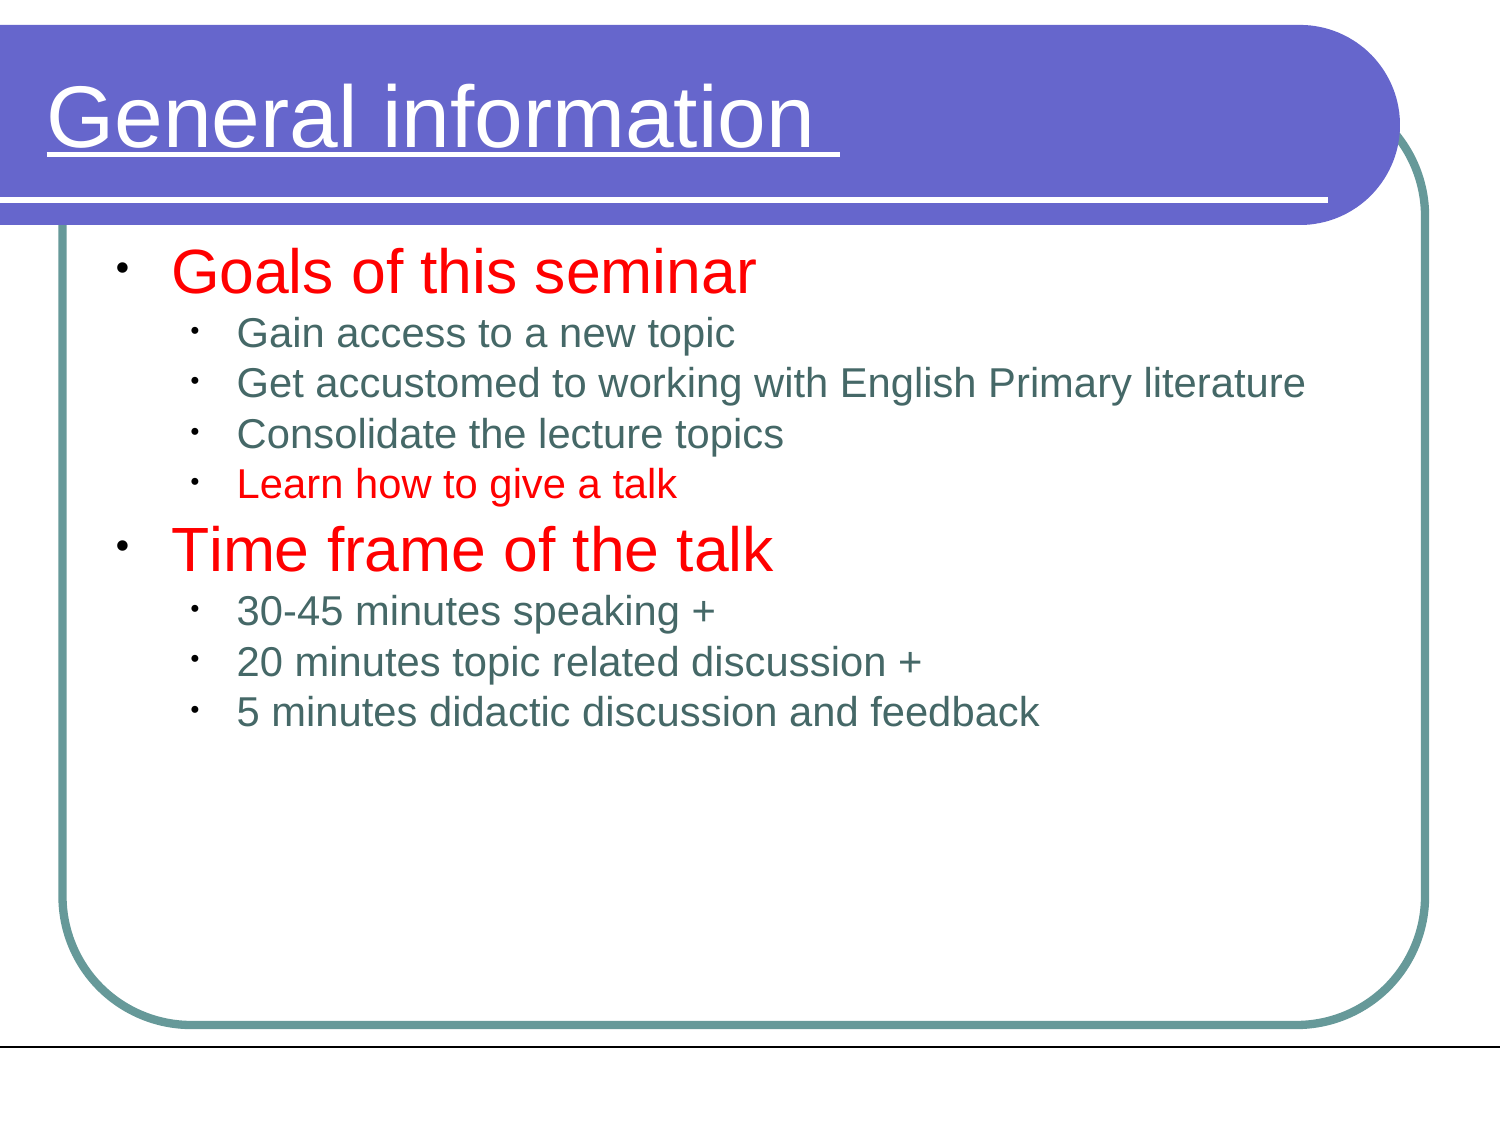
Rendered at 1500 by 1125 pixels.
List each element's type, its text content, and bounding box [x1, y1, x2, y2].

title General information [31, 37, 1347, 188]
list Goals of this seminar Gain access to a new topic Get accustomed to working with English Primary literature Consolidate the lecture topics Learn how to give a talk Time frame of the talk 30-45 minutes speaking + 20 minutes topic related discussion + 5 minutes didactic discussion and feedback [99, 237, 1401, 963]
